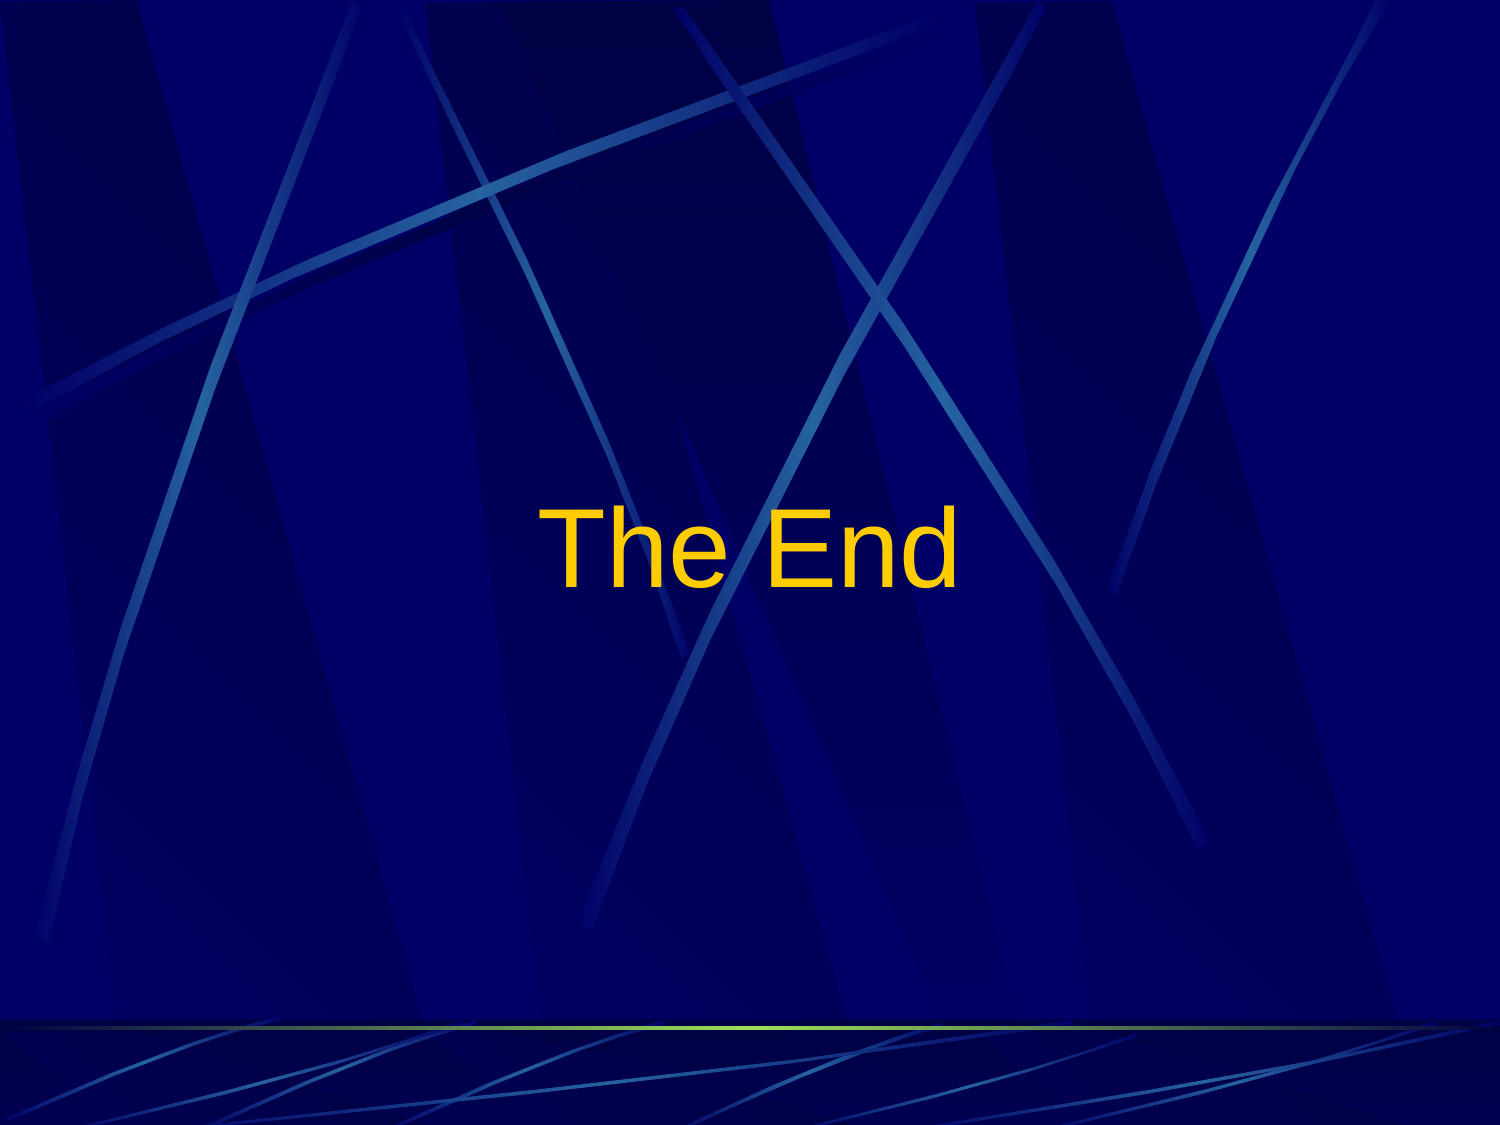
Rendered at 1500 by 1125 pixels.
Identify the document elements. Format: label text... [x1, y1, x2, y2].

list The End [112, 324, 1388, 1001]
